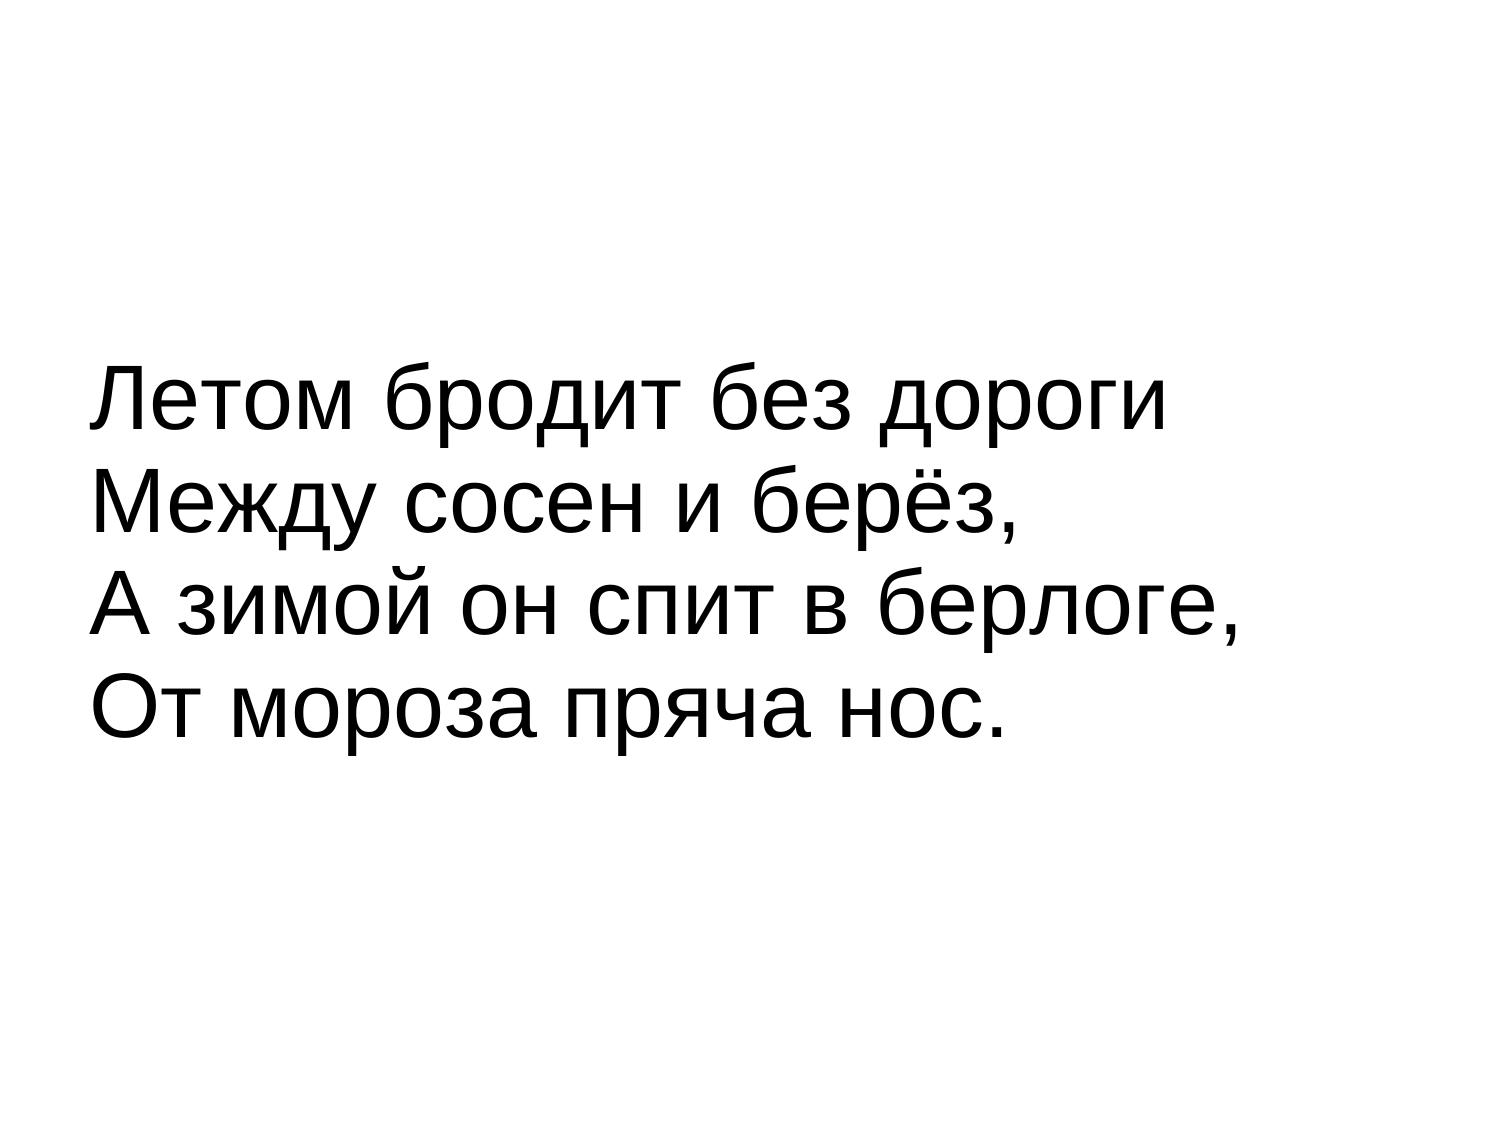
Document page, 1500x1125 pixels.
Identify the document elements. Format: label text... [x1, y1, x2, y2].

title Летом бродит без дороги Между сосен и берёз, А зимой он спит в берлоге, От мороза пряча нос. [75, 45, 1426, 1059]
